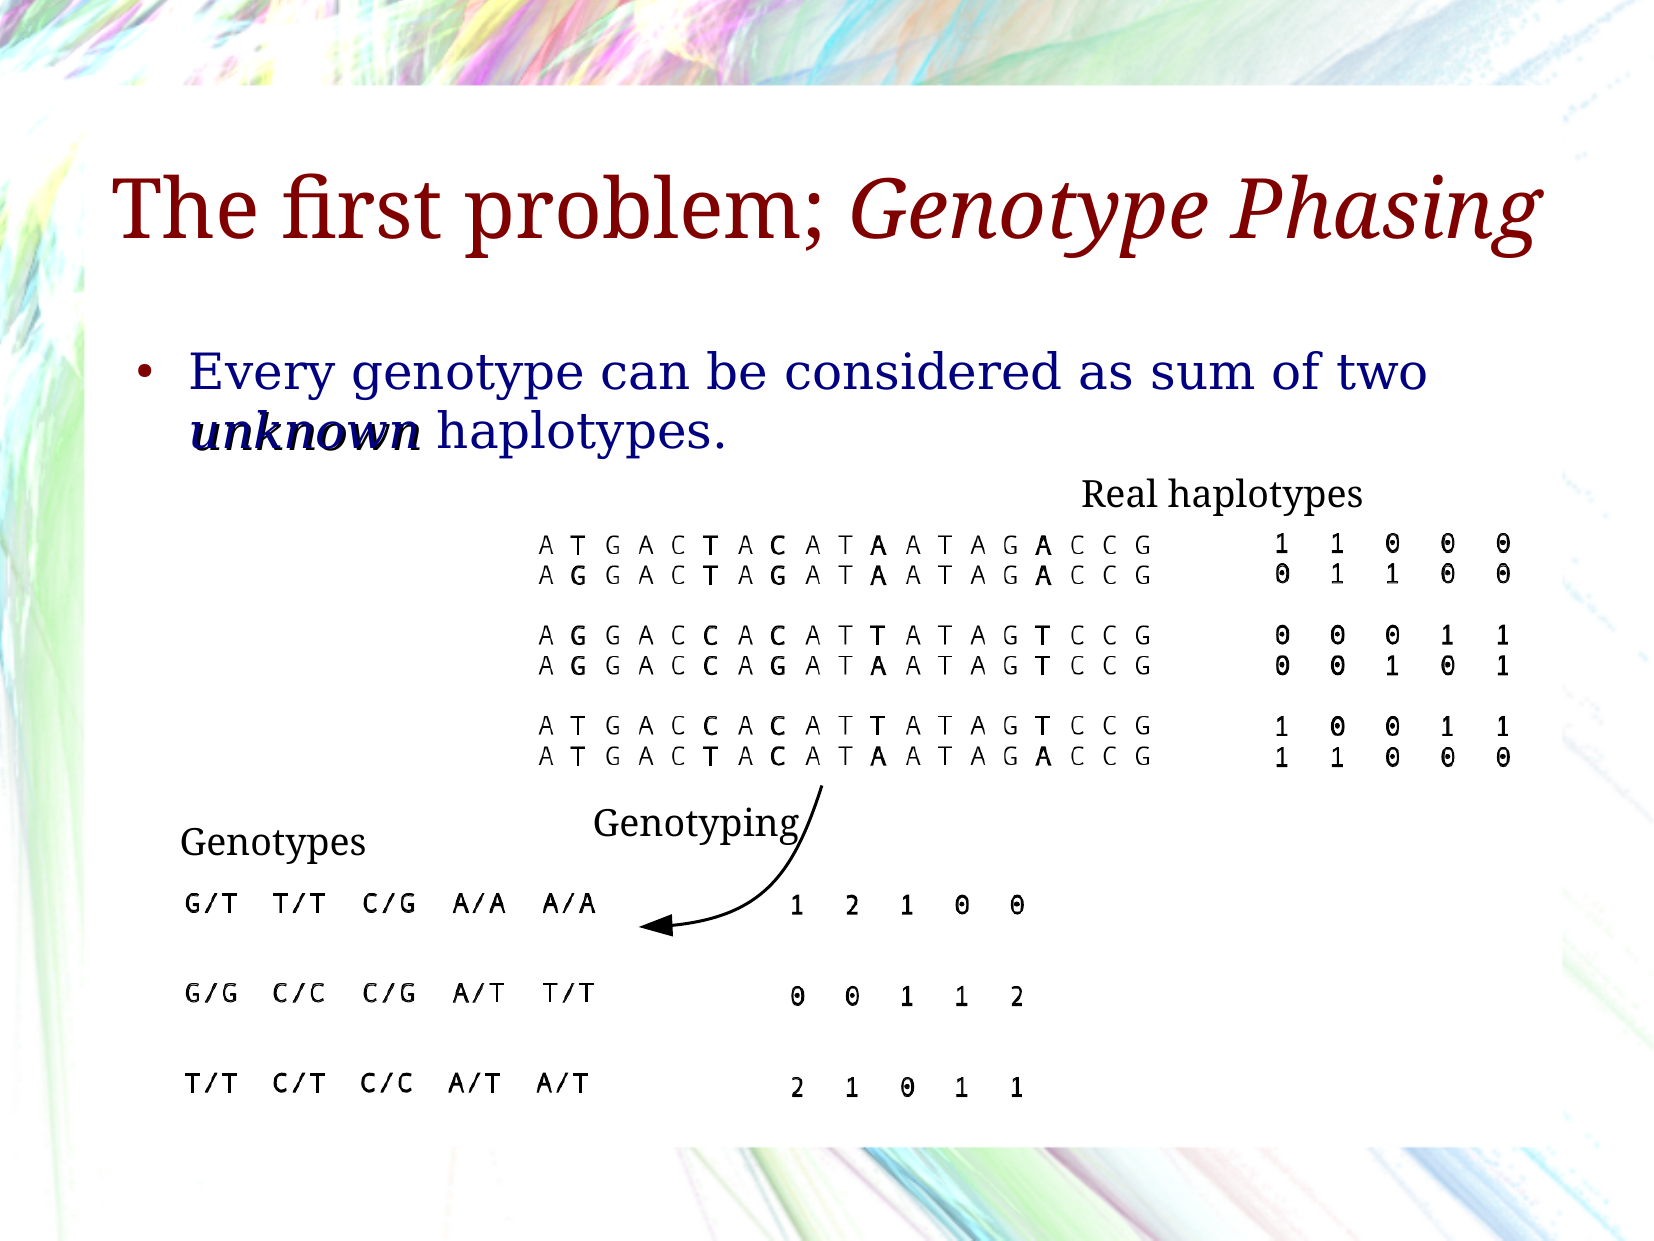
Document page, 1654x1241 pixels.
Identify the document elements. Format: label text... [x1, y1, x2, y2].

text_box Real haplotypes [1066, 460, 1362, 524]
list Every genotype can be considered as sum of two unknown haplotypes. [118, 343, 1571, 1148]
title The first problem; Genotype Phasing [82, 109, 1571, 303]
text_box Genotyping [577, 789, 806, 853]
picture [0, 0, 1654, 1241]
text_box Genotypes [164, 808, 373, 872]
